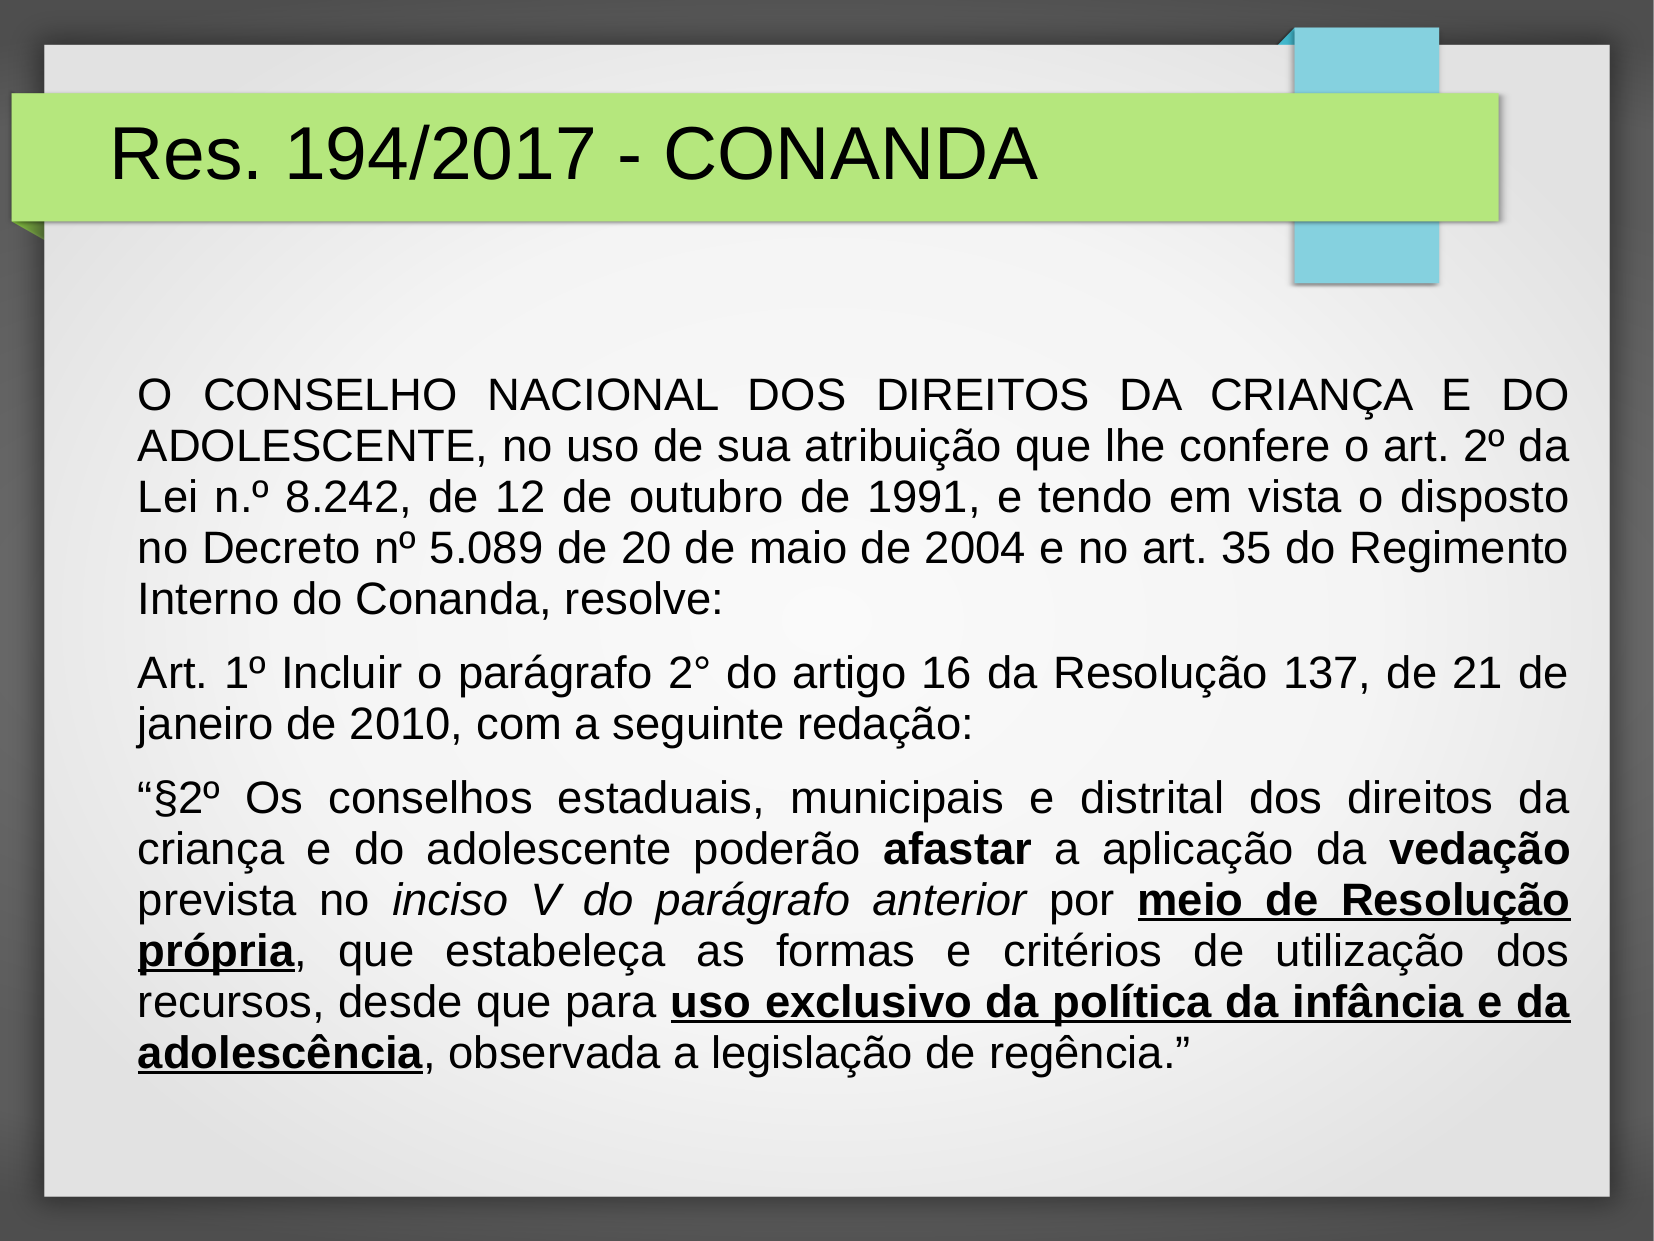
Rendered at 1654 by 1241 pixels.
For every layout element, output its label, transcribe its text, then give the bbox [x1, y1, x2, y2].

list O CONSELHO NACIONAL DOS DIREITOS DA CRIANÇA E DO ADOLESCENTE, no uso de sua atribuição que lhe confere o art. 2º da Lei n.º 8.242, de 12 de outubro de 1991, e tendo em vista o disposto no Decreto nº 5.089 de 20 de maio de 2004 e no art. 35 do Regimento Interno do Conanda, resolve: Art. 1º Incluir o parágrafo 2° do artigo 16 da Resolução 137, de 21 de janeiro de 2010, com a seguinte redação: “§2º Os conselhos estaduais, municipais e distrital dos direitos da criança e do adolescente poderão afastar a aplicação da vedação prevista no inciso V do parágrafo anterior por meio de Resolução própria, que estabeleça as formas e critérios de utilização dos recursos, desde que para uso exclusivo da política da infância e da adolescência, observada a legislação de regência.” [82, 295, 1571, 1158]
picture [0, 0, 1654, 1241]
title Res. 194/2017 - CONANDA [82, 94, 1264, 213]
